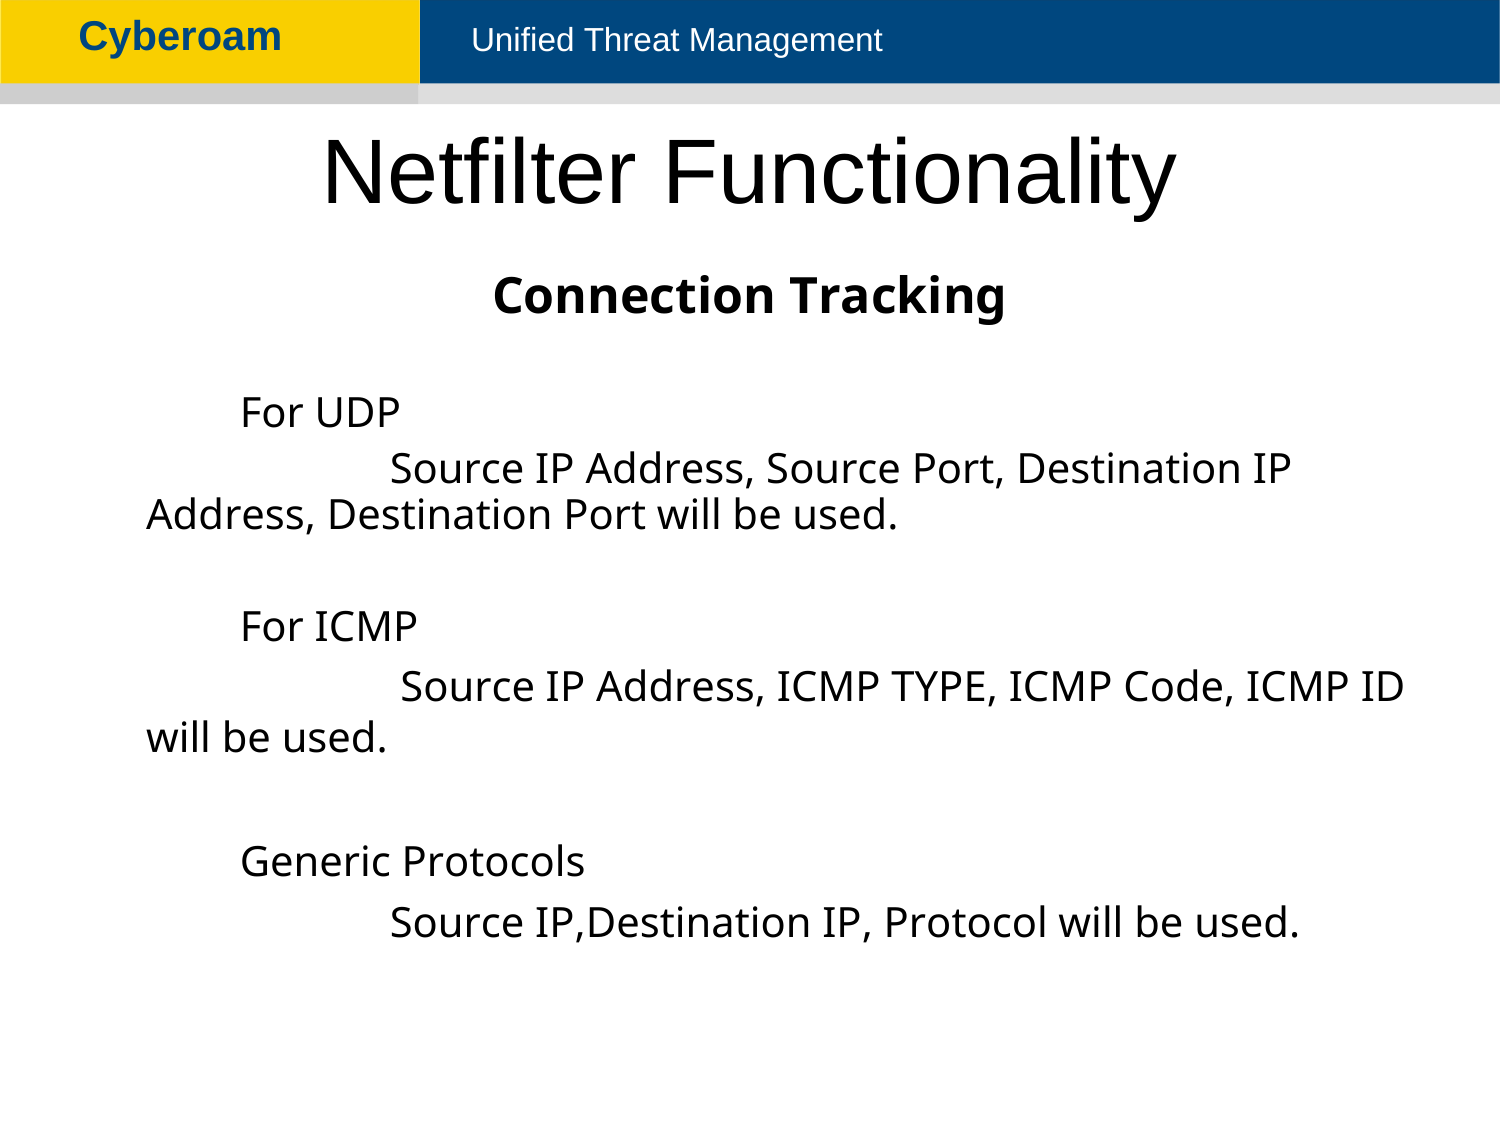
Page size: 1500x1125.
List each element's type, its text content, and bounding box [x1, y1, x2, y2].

title Netfilter Functionality [75, 112, 1426, 233]
list Connection Tracking For UDP Source IP Address, Source Port, Destination IP Address, Destination Port will be used. For ICMP Source IP Address, ICMP TYPE, ICMP Code, ICMP ID will be used. Generic Protocols Source IP,Destination IP, Protocol will be used. [75, 262, 1426, 1125]
picture [0, 0, 1500, 83]
